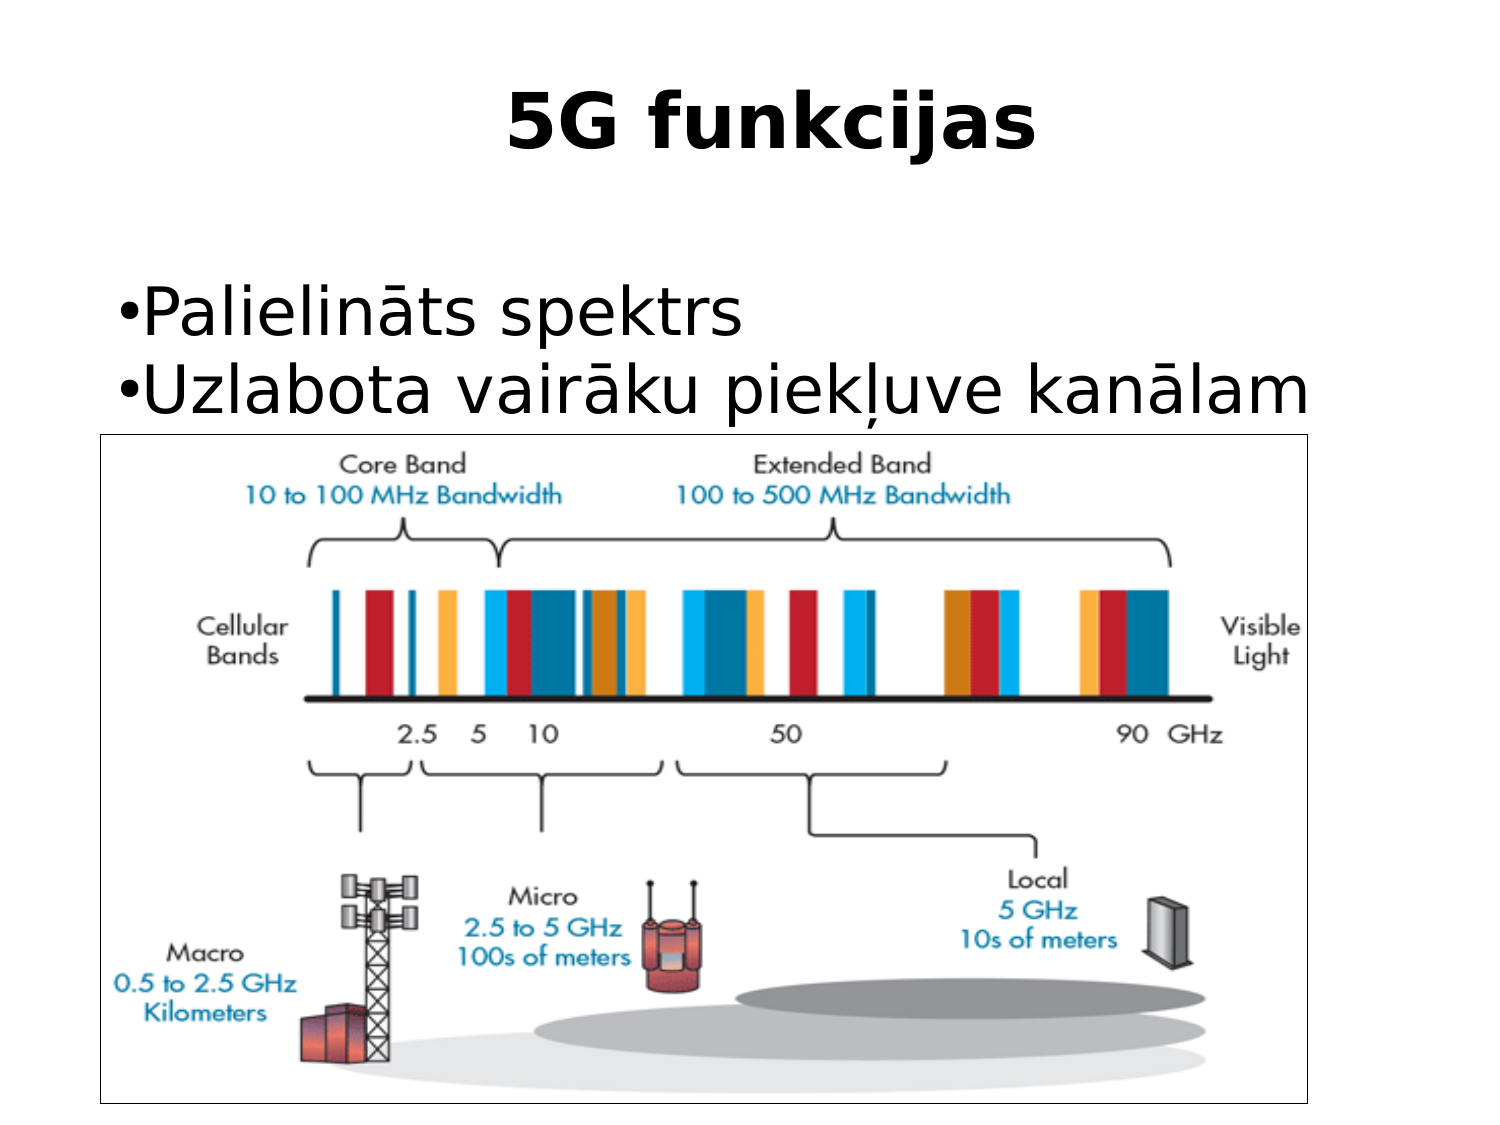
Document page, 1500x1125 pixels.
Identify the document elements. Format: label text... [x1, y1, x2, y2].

picture [100, 434, 1308, 1104]
subtitle Palielināts spektrs Uzlabota vairāku piekļuve kanālam [117, 273, 1479, 430]
title 5G funkcijas [96, 21, 1447, 223]
